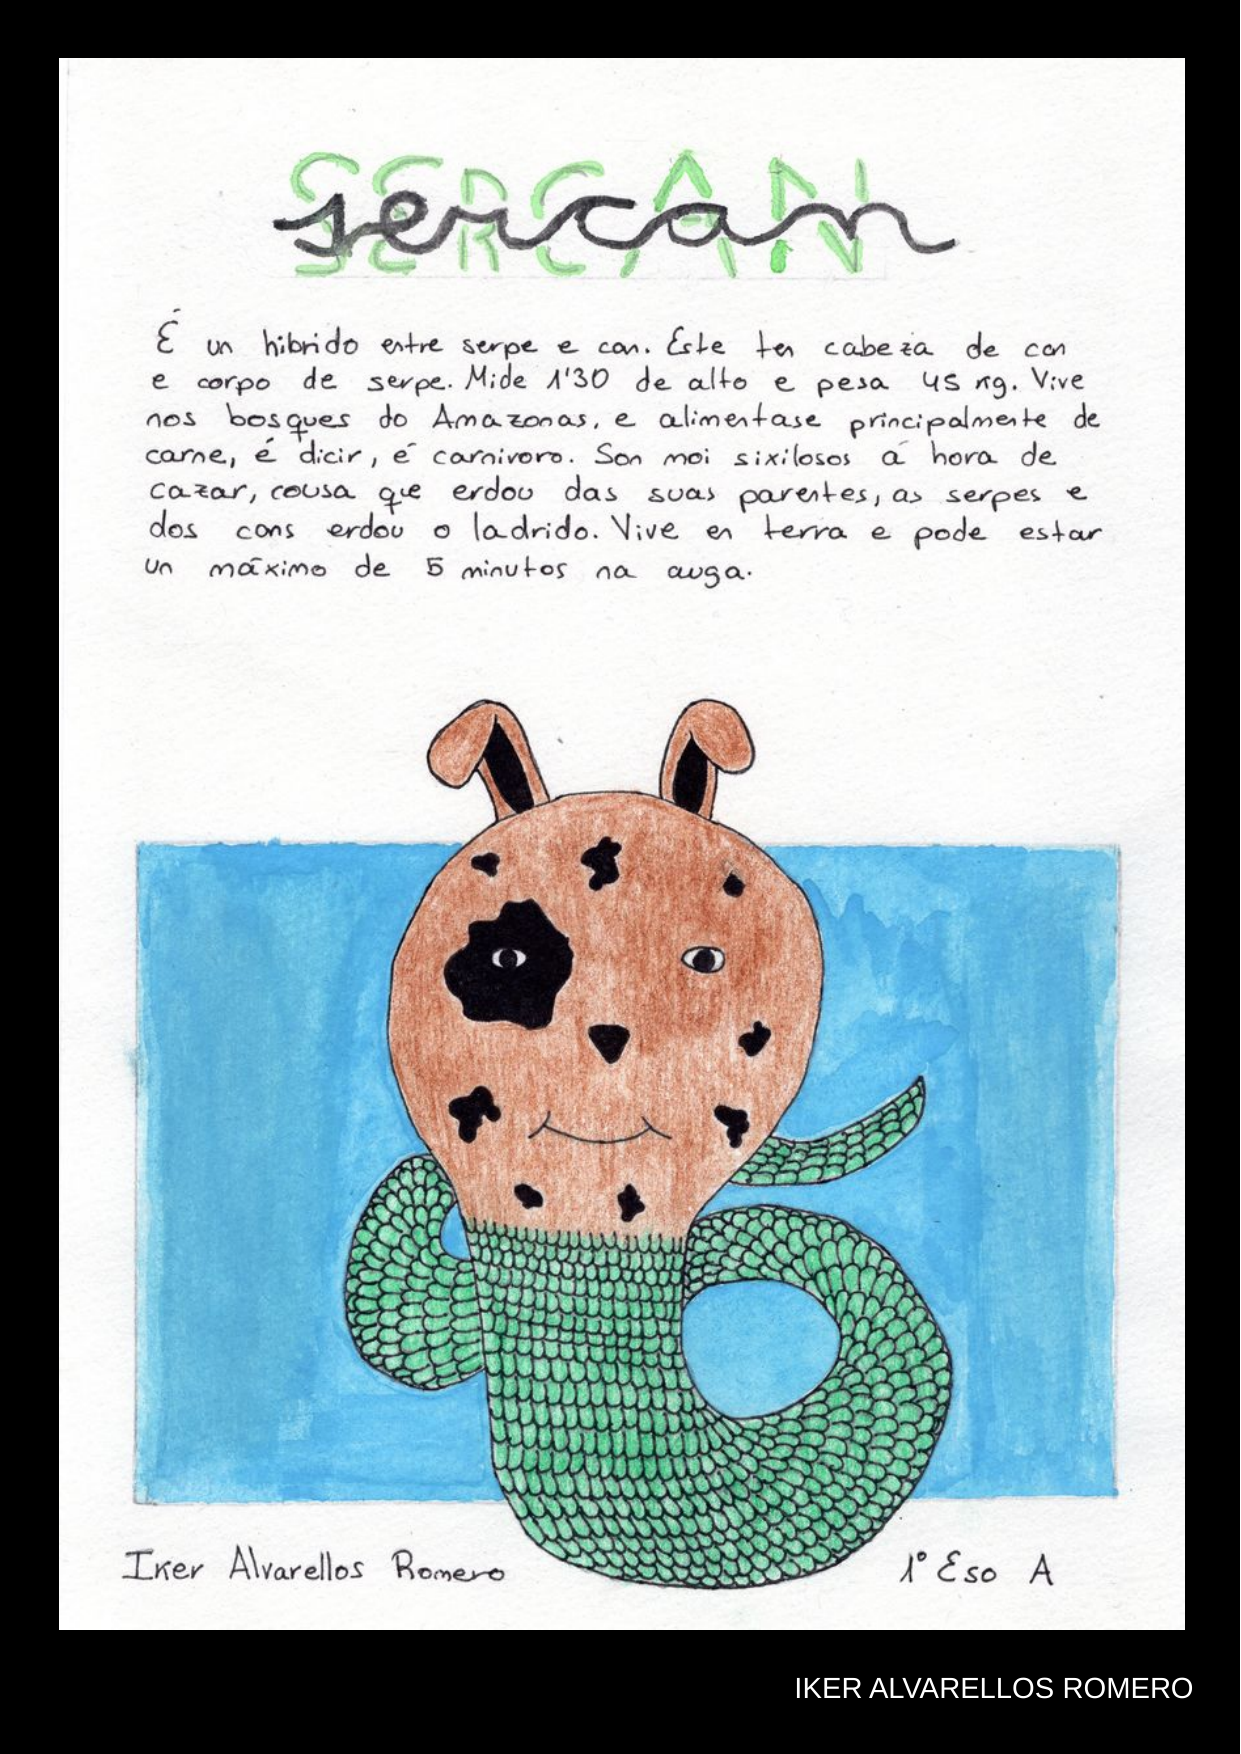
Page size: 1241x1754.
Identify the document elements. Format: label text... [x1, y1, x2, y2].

text_box IKER ALVARELLOS ROMERO [779, 1665, 1211, 1725]
picture [59, 58, 1185, 1630]
